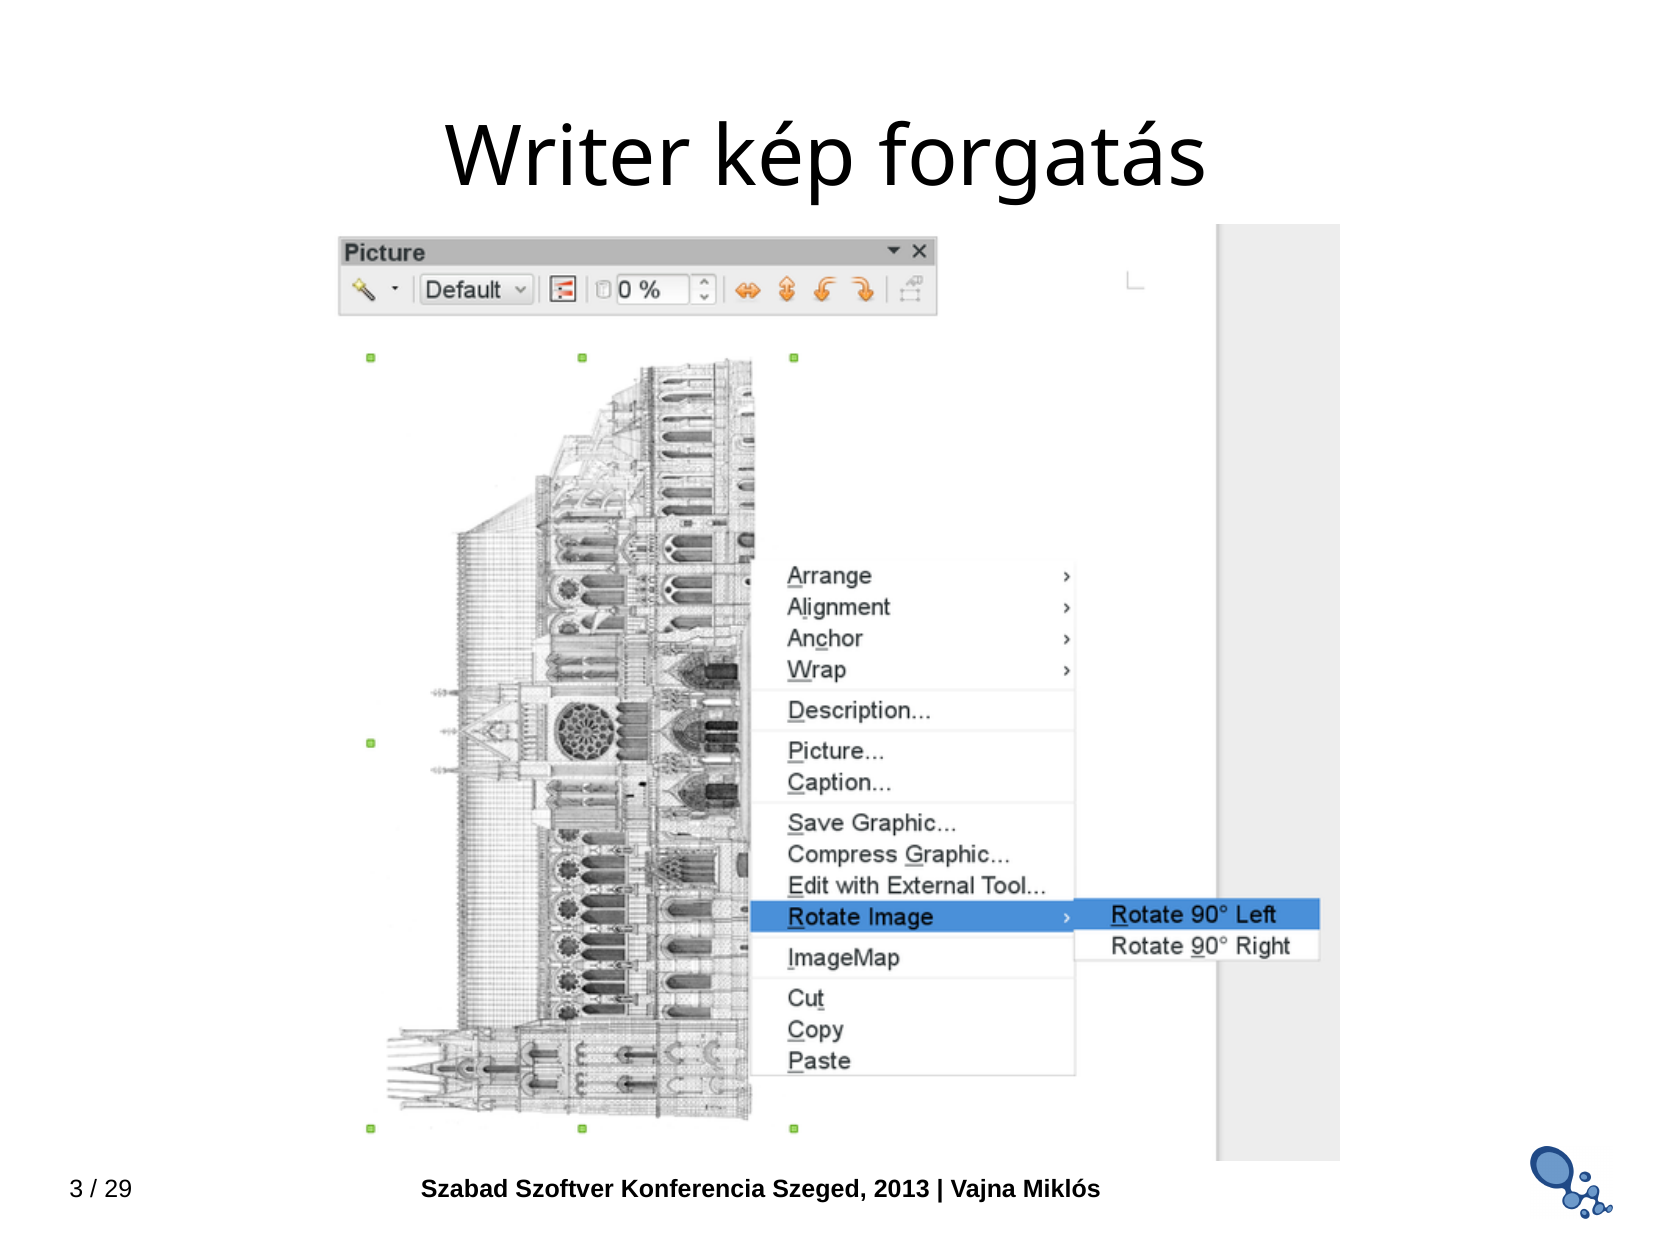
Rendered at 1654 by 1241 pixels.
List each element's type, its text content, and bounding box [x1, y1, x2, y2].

picture [1530, 1146, 1613, 1219]
picture [332, 224, 1340, 1161]
title Writer kép forgatás [82, 49, 1571, 257]
